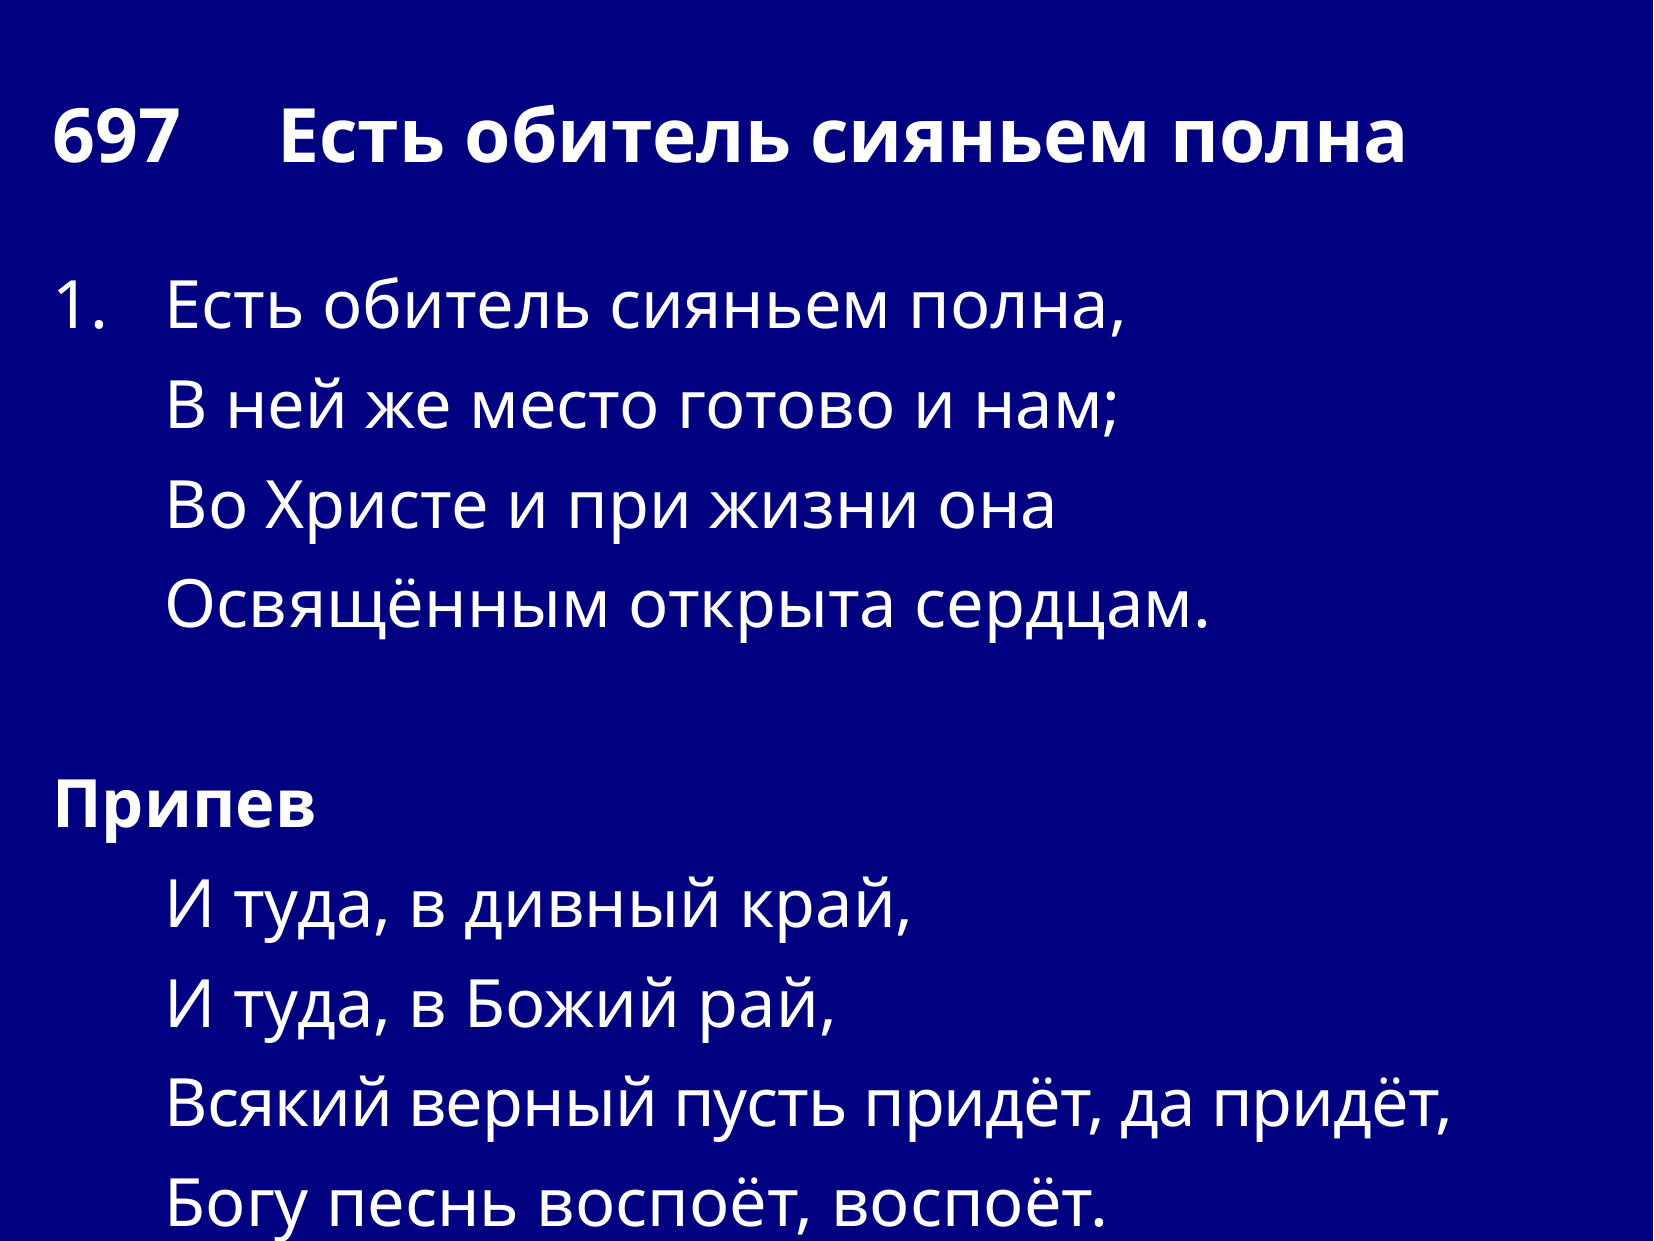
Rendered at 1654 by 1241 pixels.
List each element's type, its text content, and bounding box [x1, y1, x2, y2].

text_box 1. Есть обитель сияньем полна, В ней же место готово и нам; Во Христе и при жизни она Освящённым открыта сердцам. Припев И туда, в дивный край, И туда, в Божий рай, Всякий верный пусть придёт, да придёт, Богу песнь воспоёт, воспоёт. [37, 150, 1653, 1163]
text_box 697 Есть обитель сияньем полна [37, 75, 1576, 188]
